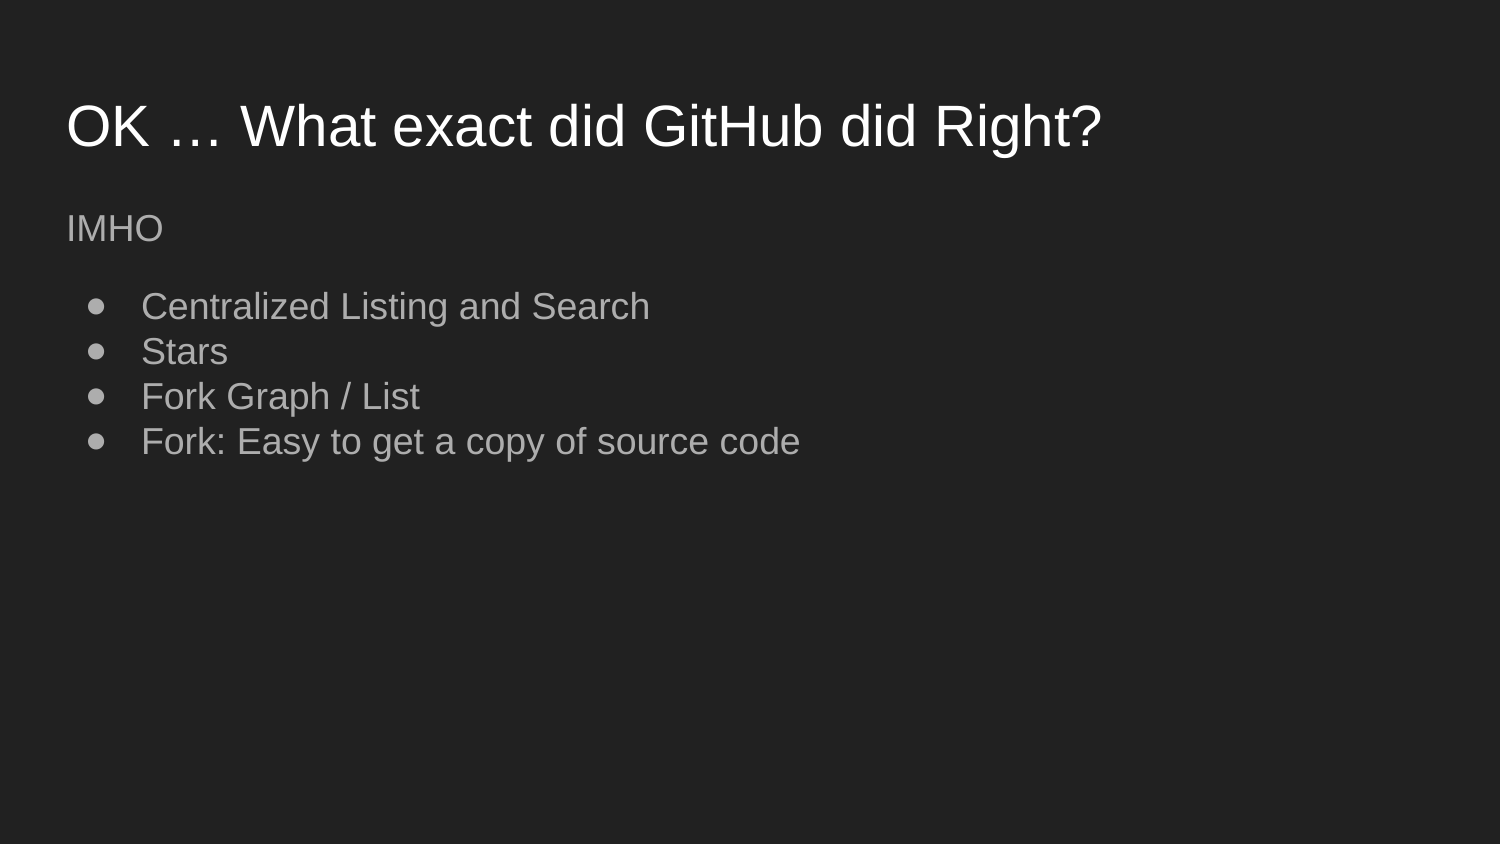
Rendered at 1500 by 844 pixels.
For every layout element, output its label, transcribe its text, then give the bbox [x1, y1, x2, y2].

title OK … What exact did GitHub did Right? [51, 72, 1449, 167]
list IMHO Centralized Listing and Search Stars Fork Graph / List Fork: Easy to get a copy of source code [51, 189, 1449, 750]
